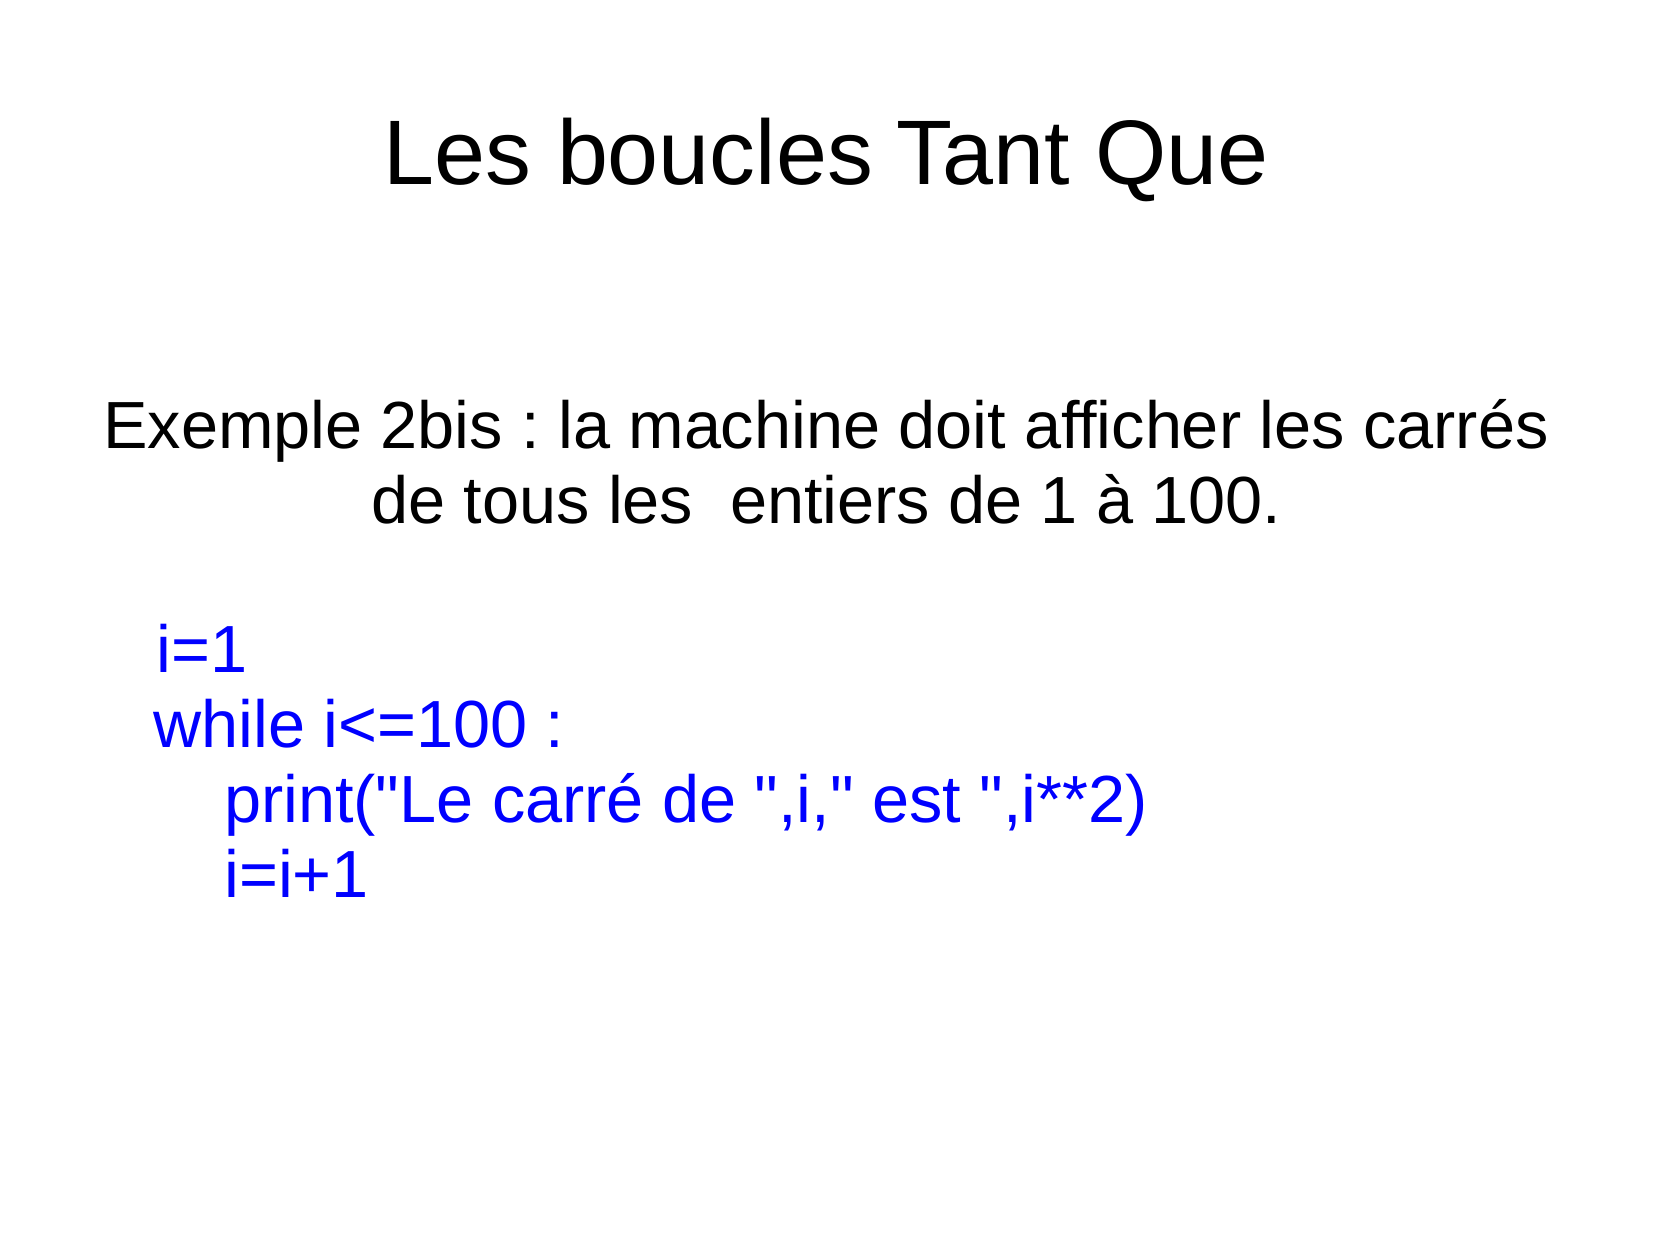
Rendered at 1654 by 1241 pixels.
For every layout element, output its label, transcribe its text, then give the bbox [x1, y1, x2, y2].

title Les boucles Tant Que [82, 49, 1571, 257]
subtitle Exemple 2bis : la machine doit afficher les carrés de tous les entiers de 1 à 100. i=1 while i<=100 : print("Le carré de ",i," est ",i**2) i=i+1 [82, 290, 1571, 1010]
